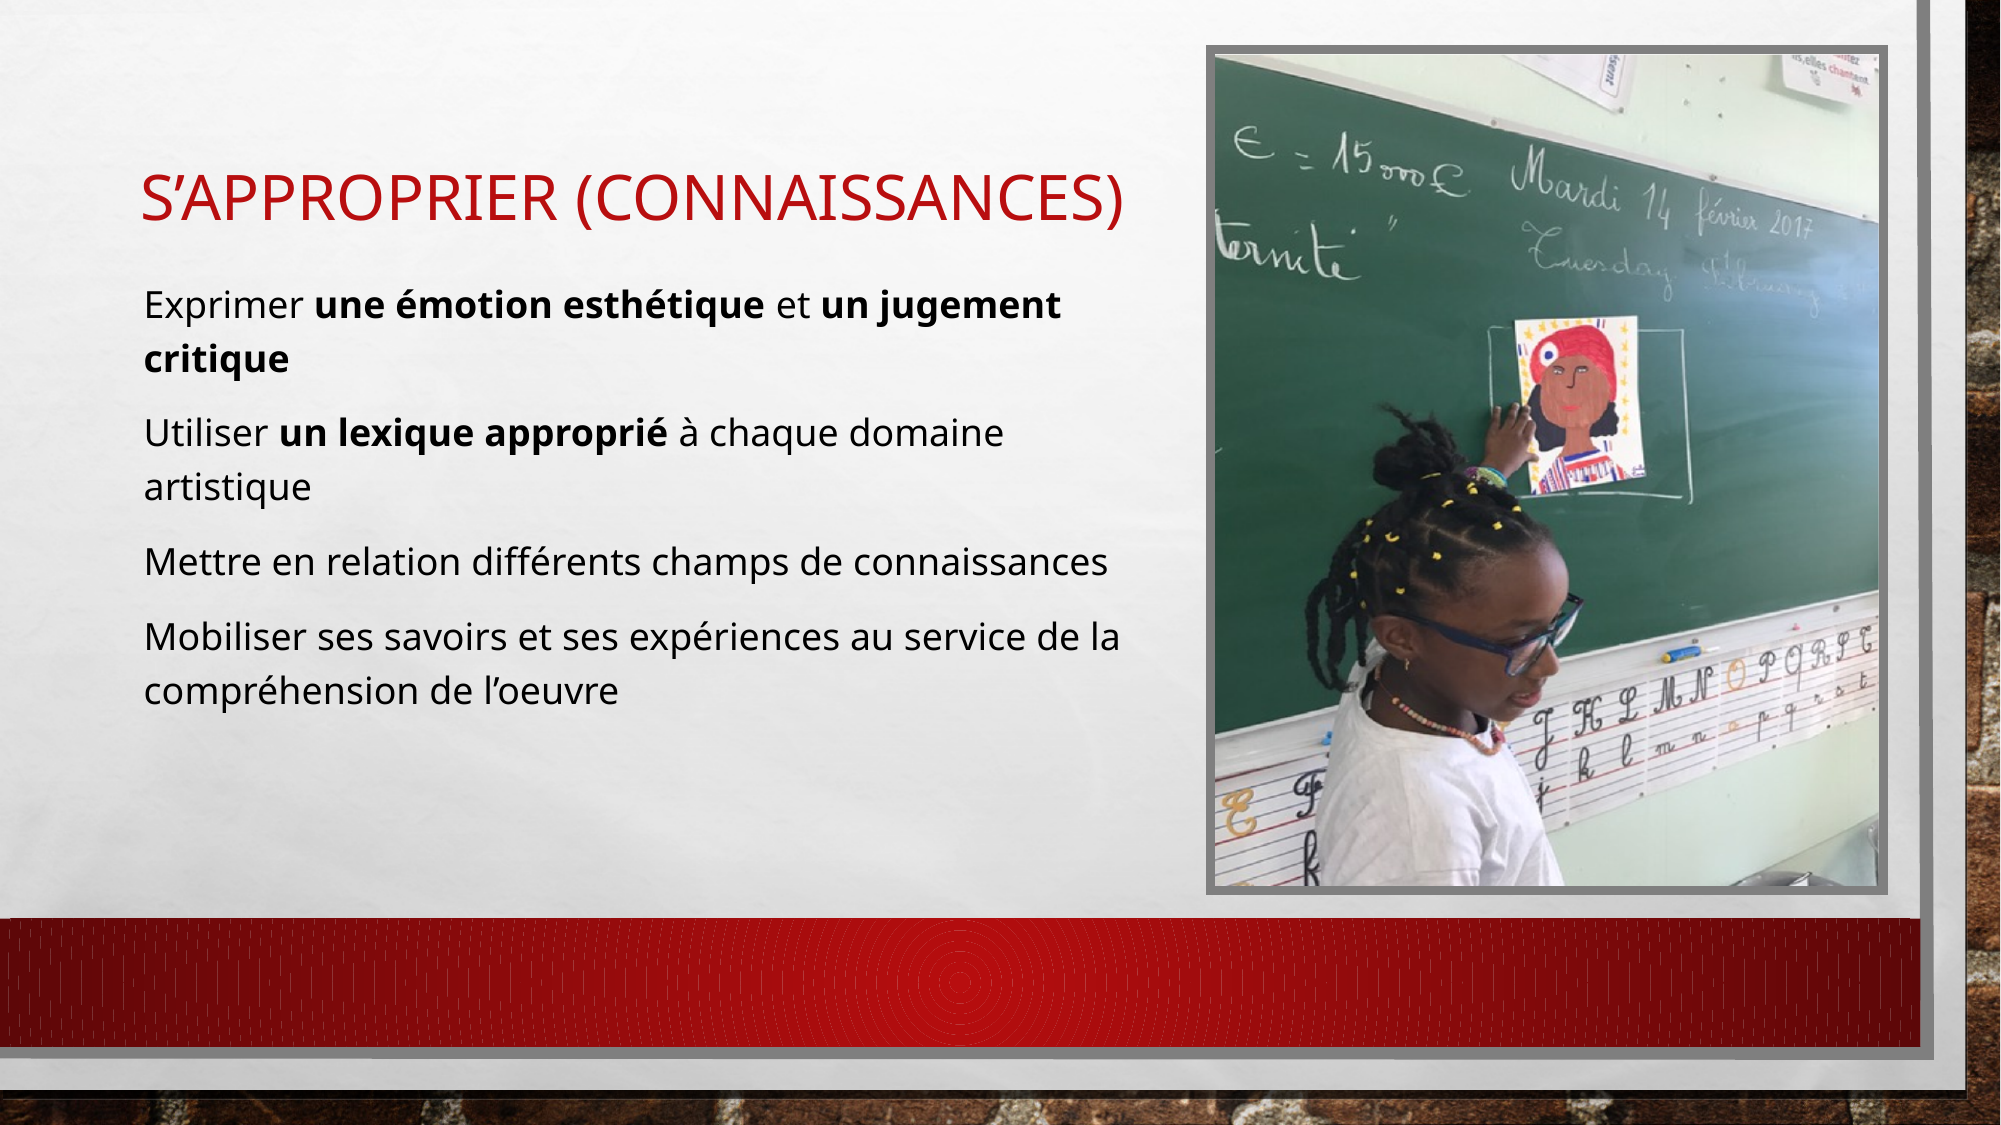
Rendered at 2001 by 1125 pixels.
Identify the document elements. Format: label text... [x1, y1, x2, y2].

title S’approprier (connaissances) [112, 112, 1154, 242]
list Exprimer une émotion esthétique et un jugement critique Utiliser un lexique approprié à chaque domaine artistique Mettre en relation différents champs de connaissances Mobiliser ses savoirs et ses expériences au service de la compréhension de l’oeuvre [112, 264, 1154, 832]
picture [1215, 54, 1879, 887]
